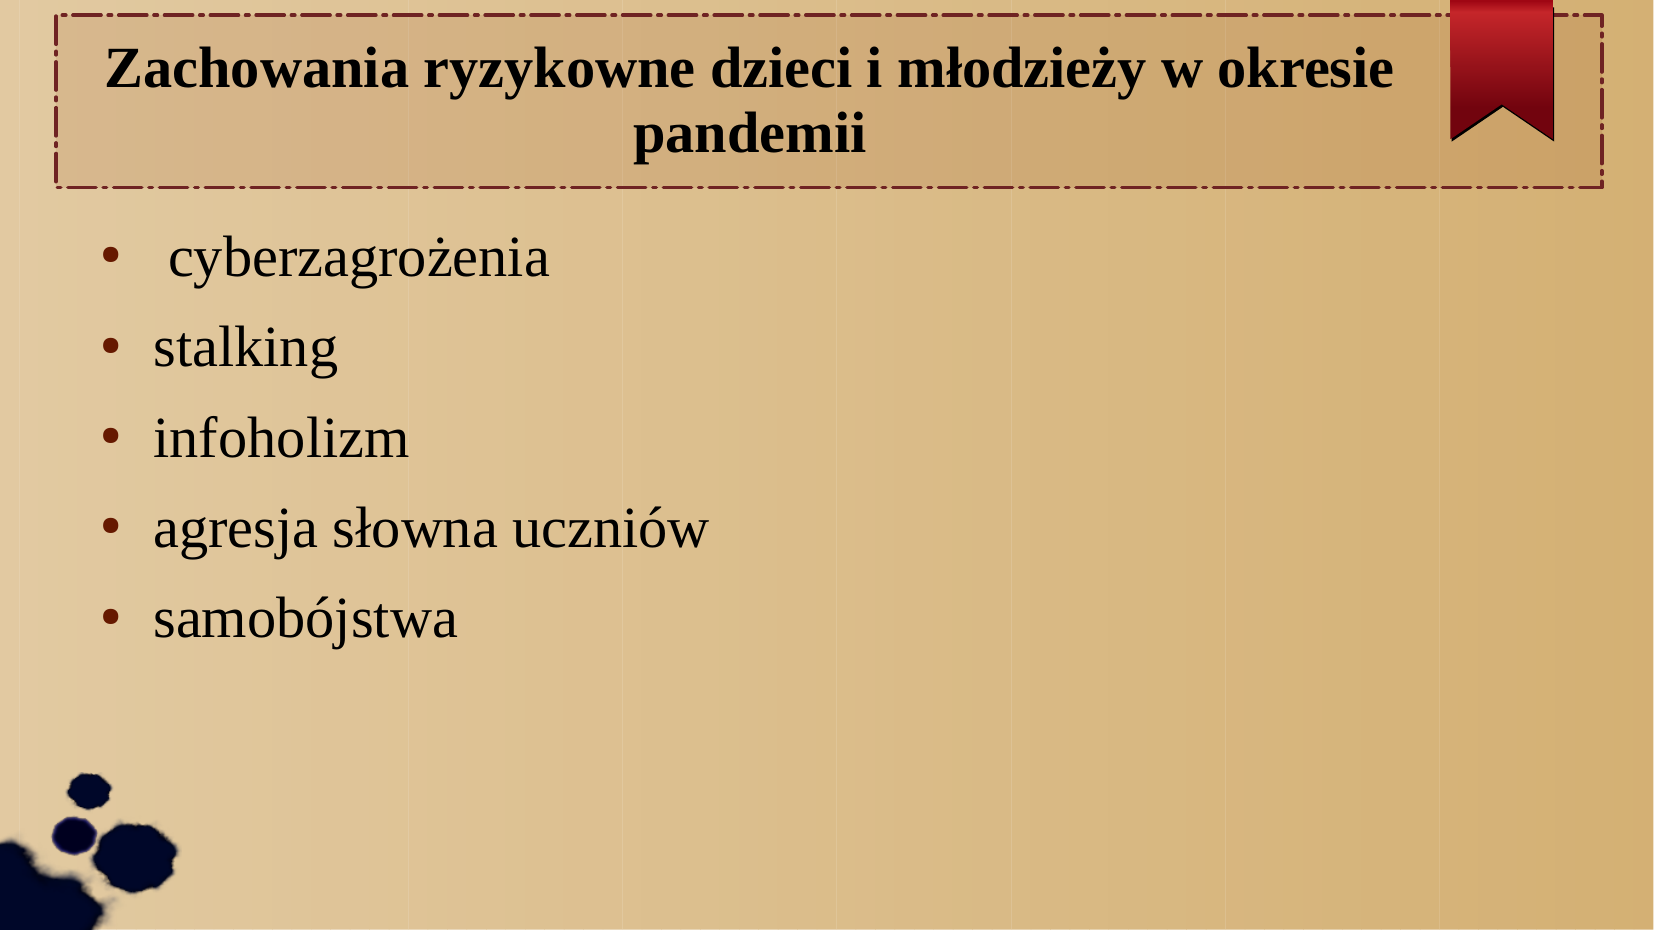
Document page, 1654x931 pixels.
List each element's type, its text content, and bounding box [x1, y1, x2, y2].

title Zachowania ryzykowne dzieci i młodzieży w okresie pandemii [59, 11, 1441, 189]
list cyberzagrożenia stalking infoholizm agresja słowna uczniów samobójstwa [82, 224, 1571, 764]
